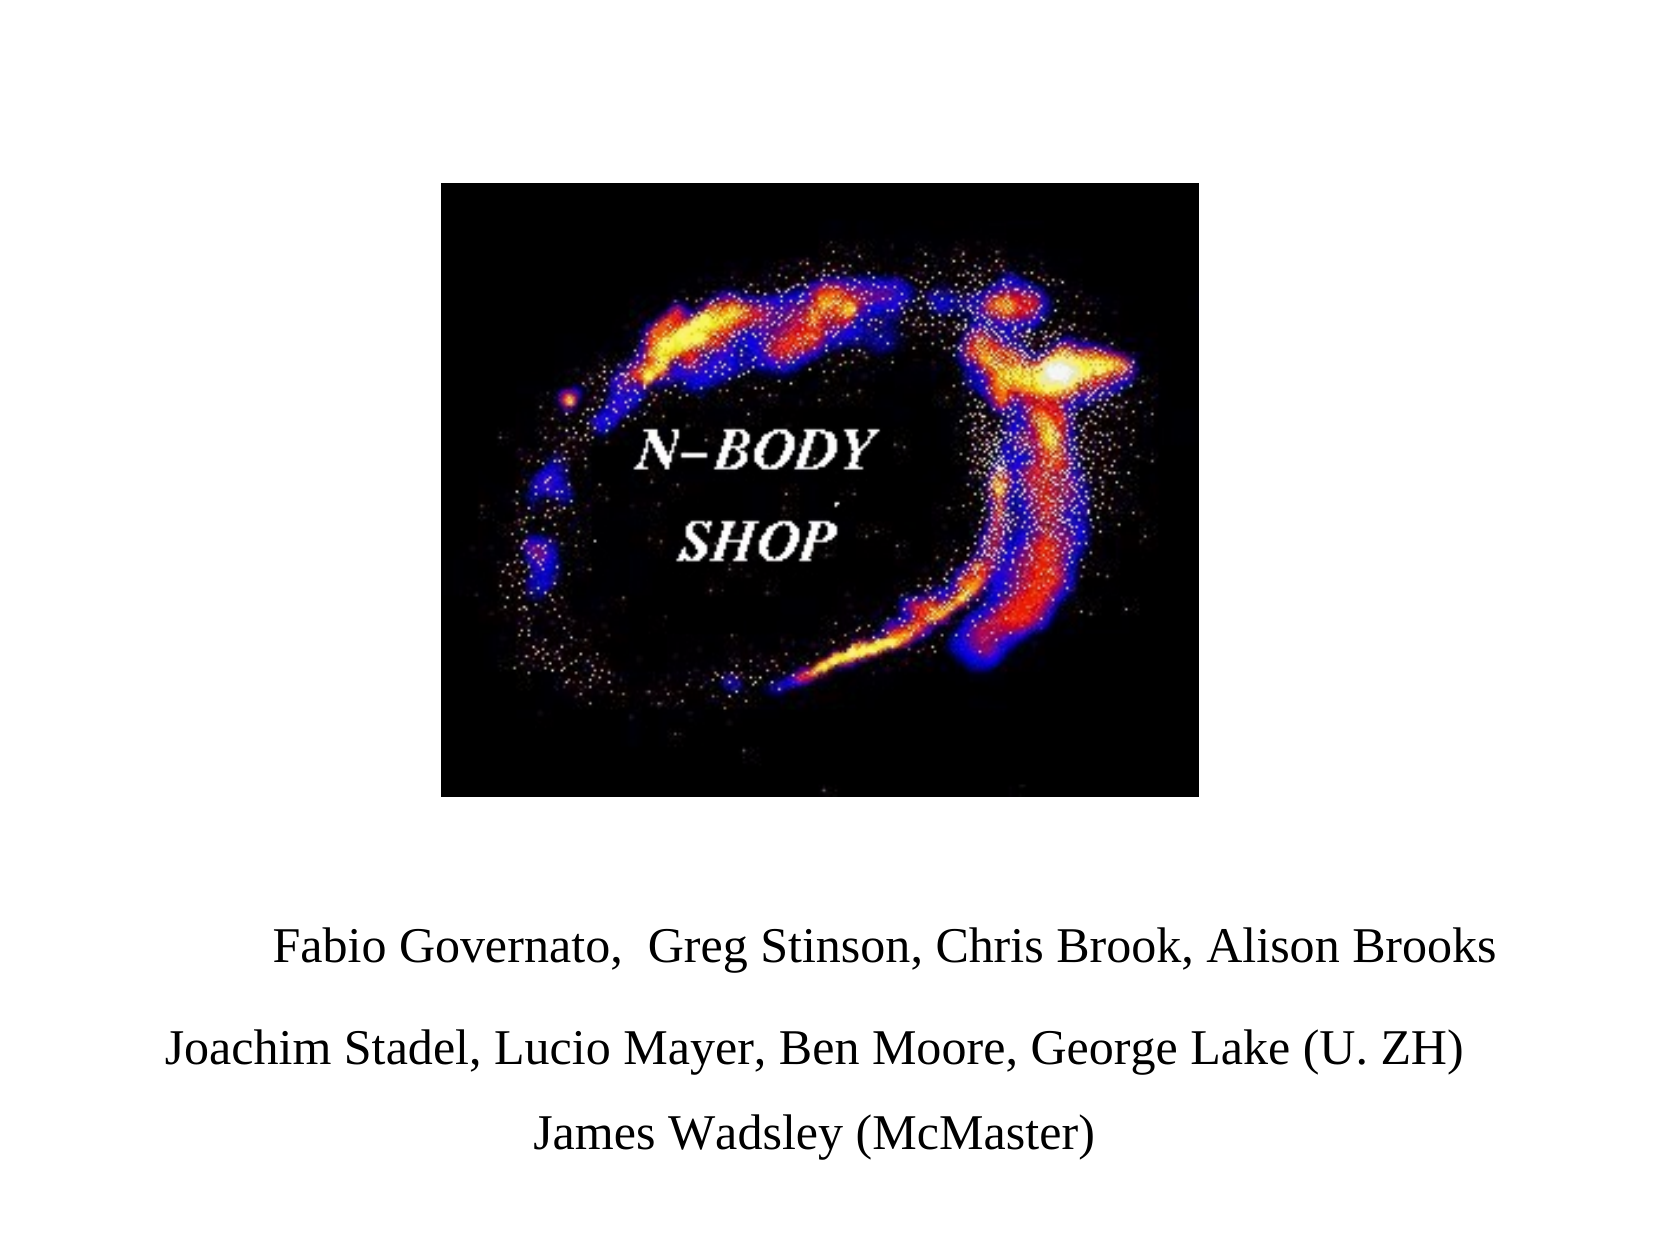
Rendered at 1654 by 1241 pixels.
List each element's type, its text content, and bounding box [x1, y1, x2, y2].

picture [441, 183, 1199, 798]
text_box Joachim Stadel, Lucio Mayer, Ben Moore, George Lake (U. ZH) James Wadsley (McMaster) [150, 1012, 1531, 1196]
text_box Fabio Governato, Greg Stinson, Chris Brook, Alison Brooks [157, 910, 1585, 1026]
